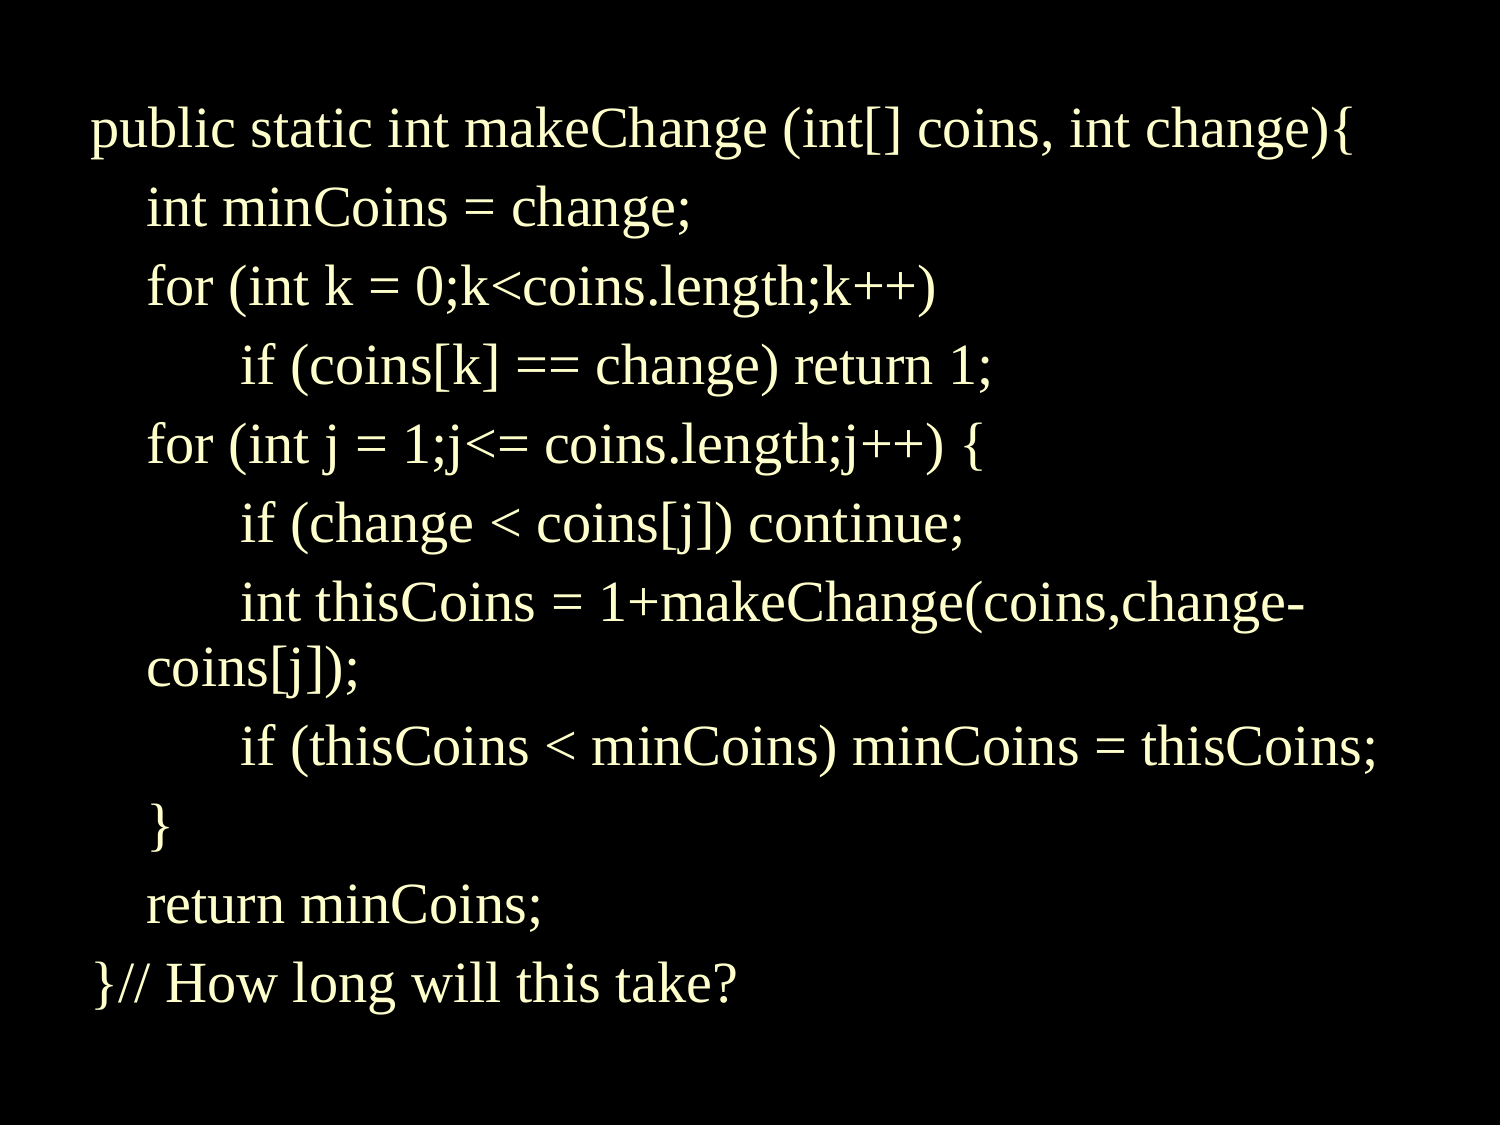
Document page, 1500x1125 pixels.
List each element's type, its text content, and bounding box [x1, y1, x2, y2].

list public static int makeChange (int[] coins, int change){ int minCoins = change; for (int k = 0;k<coins.length;k++) if (coins[k] == change) return 1; for (int j = 1;j<= coins.length;j++) { if (change < coins[j]) continue; int thisCoins = 1+makeChange(coins,change-coins[j]); if (thisCoins < minCoins) minCoins = thisCoins; } return minCoins; }// How long will this take? [75, 87, 1482, 1026]
